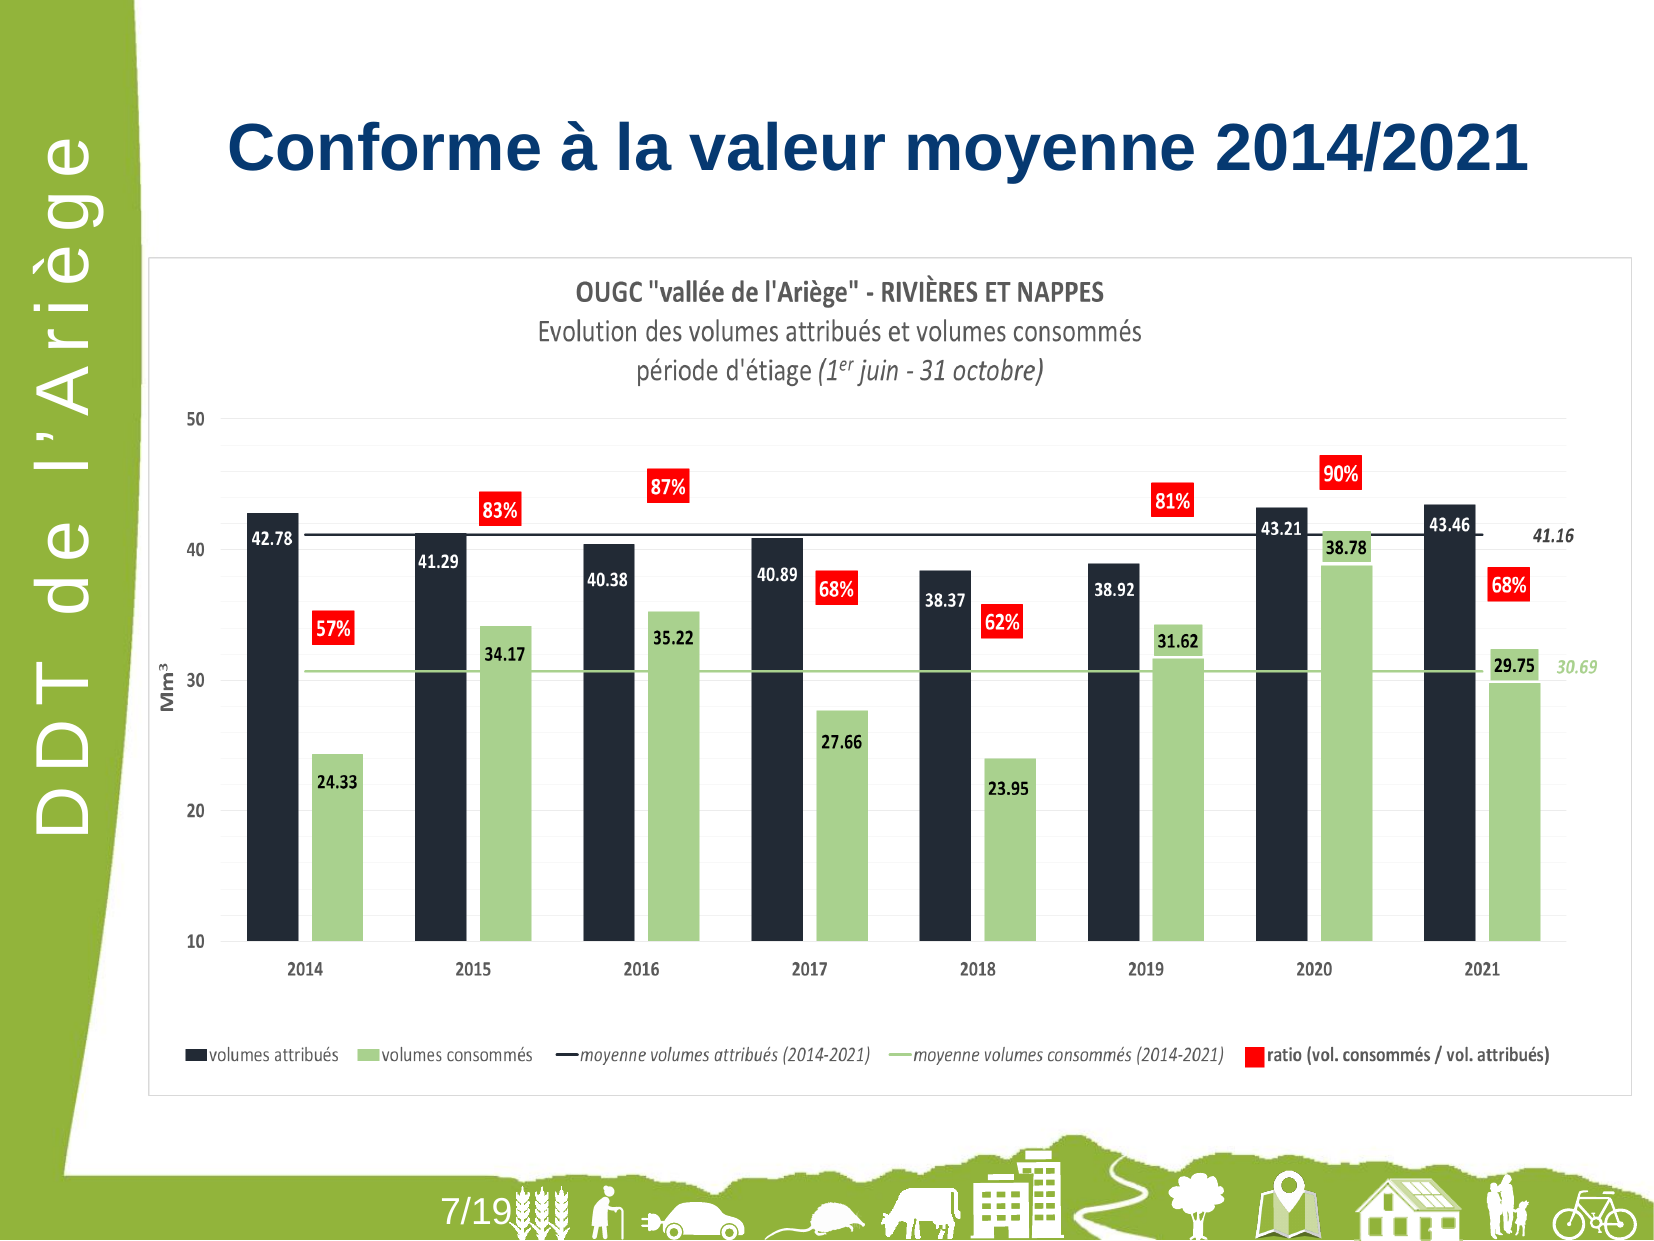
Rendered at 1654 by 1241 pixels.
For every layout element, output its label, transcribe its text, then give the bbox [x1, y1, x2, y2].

picture [670, 1229, 678, 1236]
picture [678, 1233, 725, 1240]
picture [1608, 1214, 1617, 1223]
picture [726, 1229, 733, 1237]
picture [1556, 1212, 1582, 1237]
title Conforme à la valeur moyenne 2014/2021 [141, 44, 1617, 252]
picture [1579, 1200, 1607, 1217]
picture [1602, 1203, 1612, 1222]
picture [1608, 1212, 1633, 1237]
picture [0, 0, 1654, 1241]
picture [1575, 1207, 1612, 1240]
